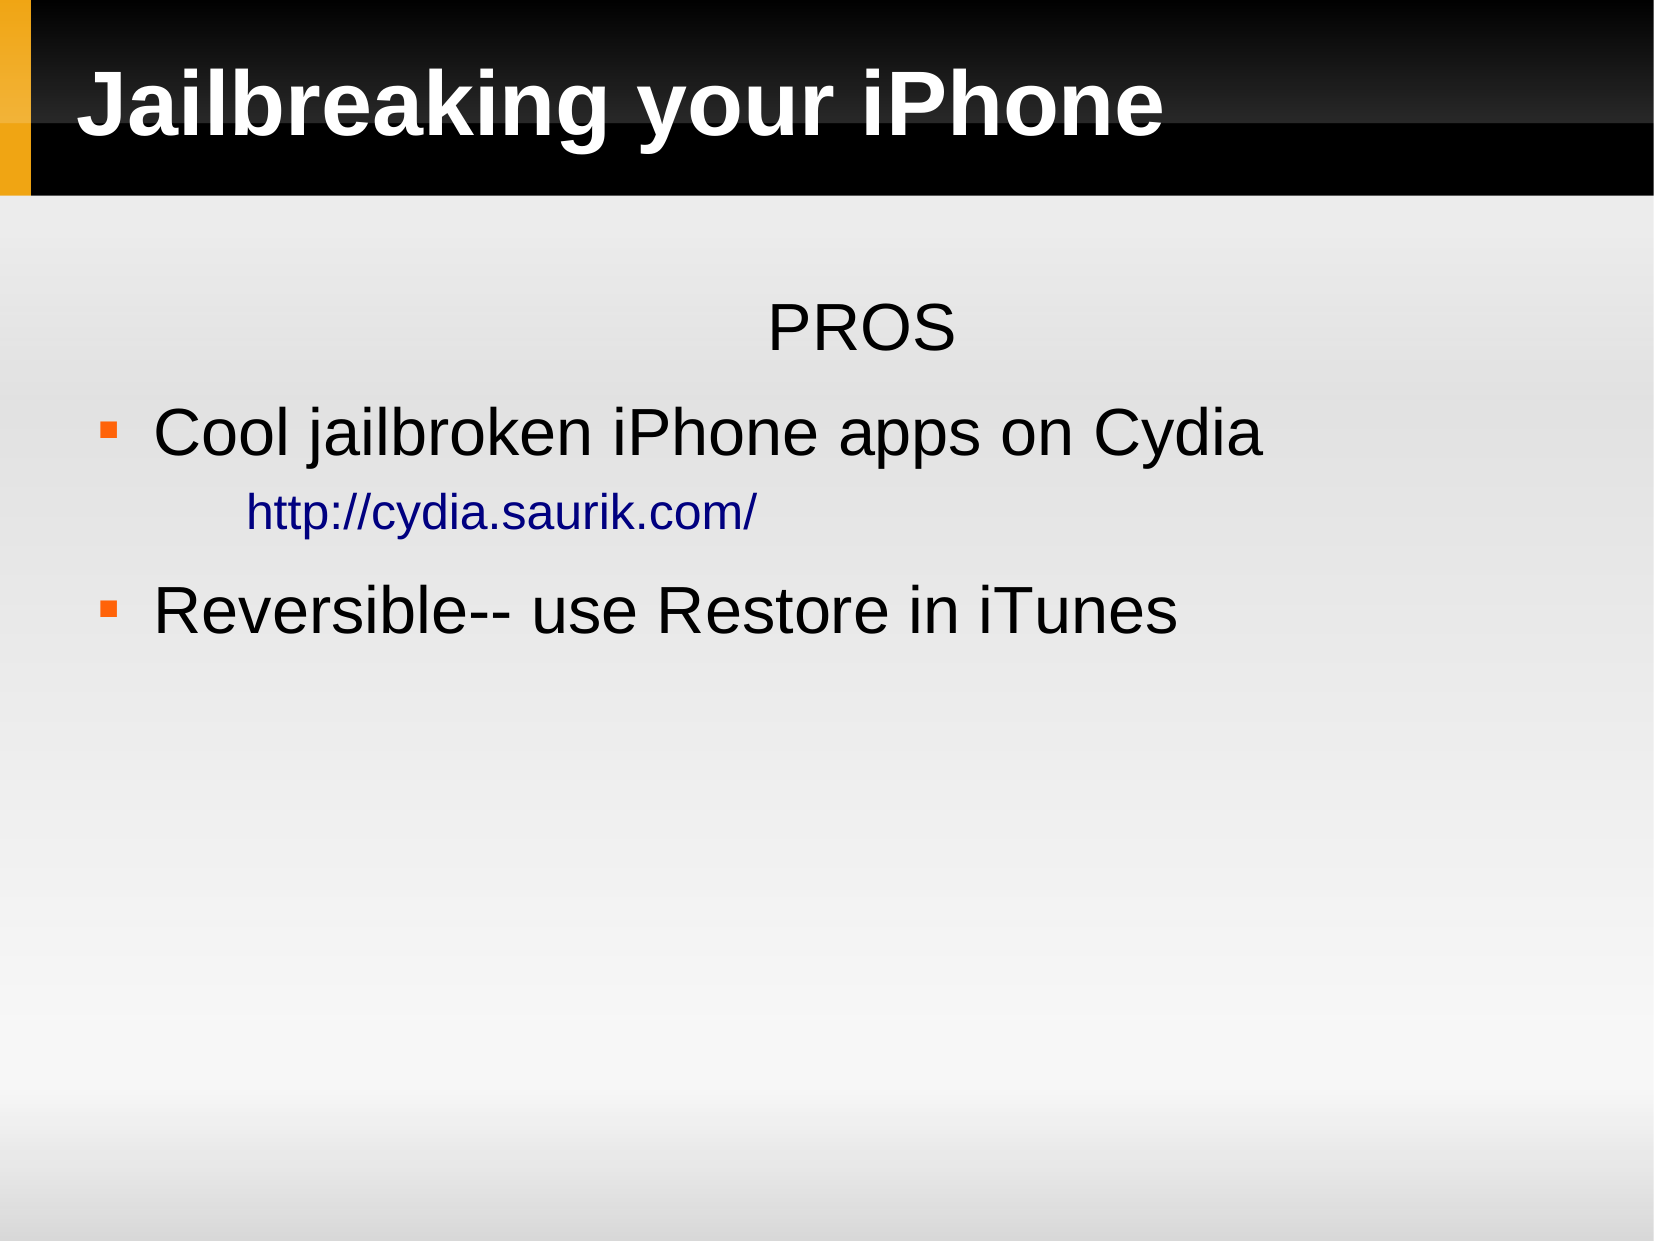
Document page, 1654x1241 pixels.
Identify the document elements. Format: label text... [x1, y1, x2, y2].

picture [0, 0, 1654, 1241]
title Jailbreaking your iPhone [76, 0, 1565, 208]
list PROS Cool jailbroken iPhone apps on Cydia http://cydia.saurik.com/ Reversible-- use Restore in iTunes [82, 290, 1571, 1109]
